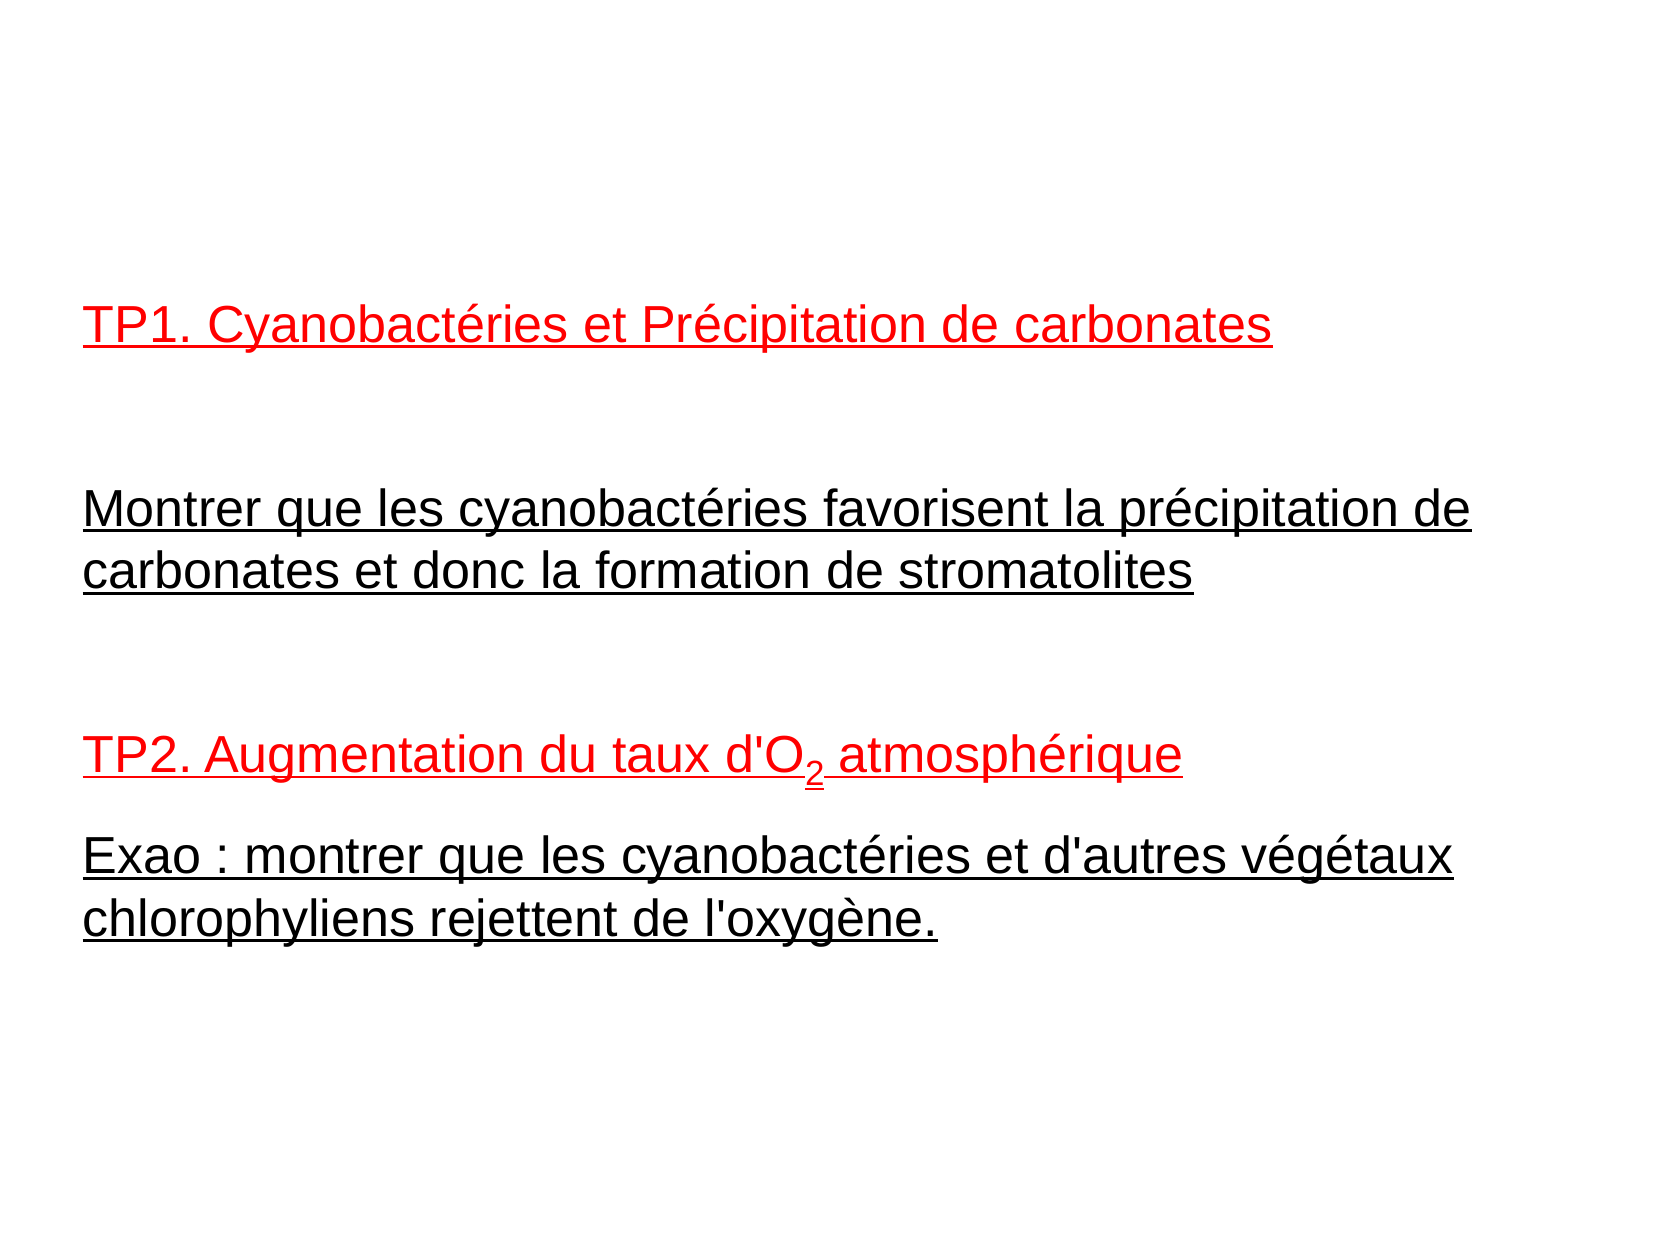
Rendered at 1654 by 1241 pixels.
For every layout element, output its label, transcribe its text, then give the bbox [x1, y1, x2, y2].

list TP1. Cyanobactéries et Précipitation de carbonates Montrer que les cyanobactéries favorisent la précipitation de carbonates et donc la formation de stromatolites TP2. Augmentation du taux d'O2 atmosphérique Exao : montrer que les cyanobactéries et d'autres végétaux chlorophyliens rejettent de l'oxygène. [82, 290, 1571, 1109]
